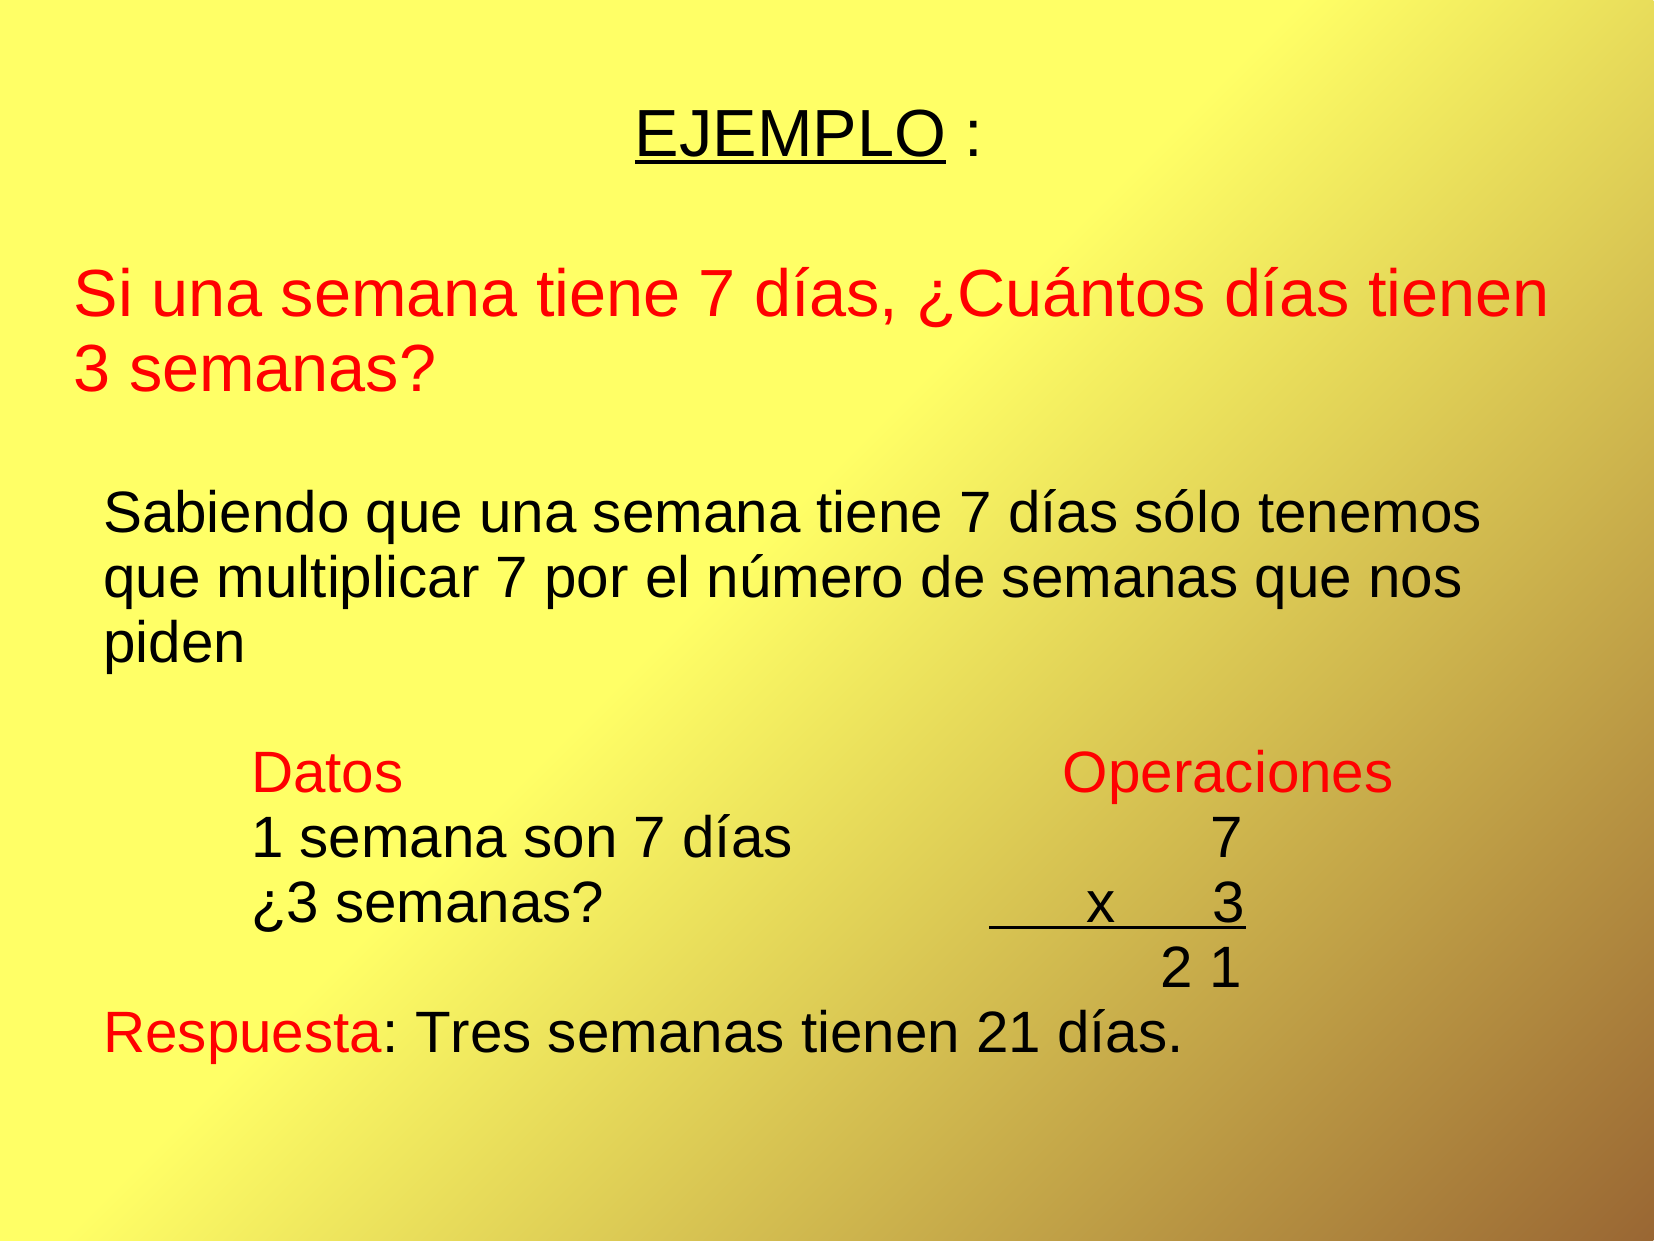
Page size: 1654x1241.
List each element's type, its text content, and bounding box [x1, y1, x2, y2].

text_box Sabiendo que una semana tiene 7 días sólo tenemos que multiplicar 7 por el número de semanas que nos piden Datos Operaciones 1 semana son 7 días 7 ¿3 semanas? x 3 2 1 Respuesta: Tres semanas tienen 21 días. [88, 472, 1565, 1203]
text_box EJEMPLO : [177, 88, 1447, 207]
text_box Si una semana tiene 7 días, ¿Cuántos días tienen 3 semanas? [59, 249, 1595, 414]
